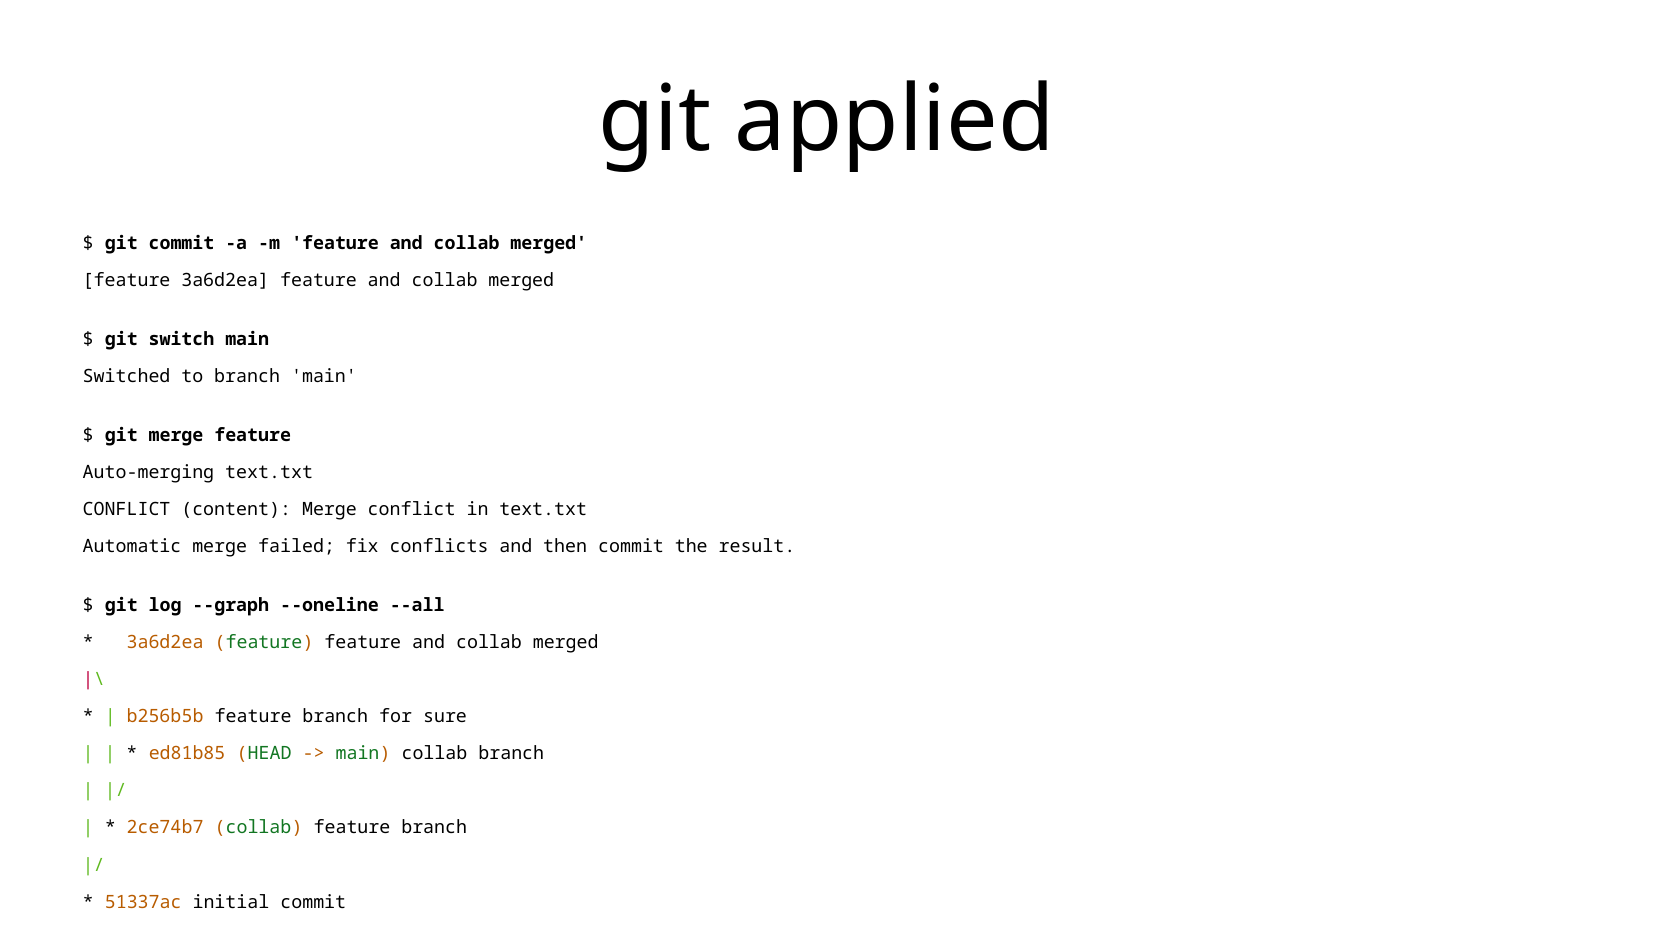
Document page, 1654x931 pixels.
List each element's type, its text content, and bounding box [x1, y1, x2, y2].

title git applied [82, 37, 1571, 193]
list $ git commit -a -m 'feature and collab merged' [feature 3a6d2ea] feature and collab merged $ git switch main Switched to branch 'main' $ git merge feature Auto-merging text.txt CONFLICT (content): Merge conflict in text.txt Automatic merge failed; fix conflicts and then commit the result. $ git log --graph --oneline --all * 3a6d2ea (feature) feature and collab merged |\ * | b256b5b feature branch for sure | | * ed81b85 (HEAD -> main) collab branch | |/ | * 2ce74b7 (collab) feature branch |/ * 51337ac initial commit [82, 217, 1571, 919]
